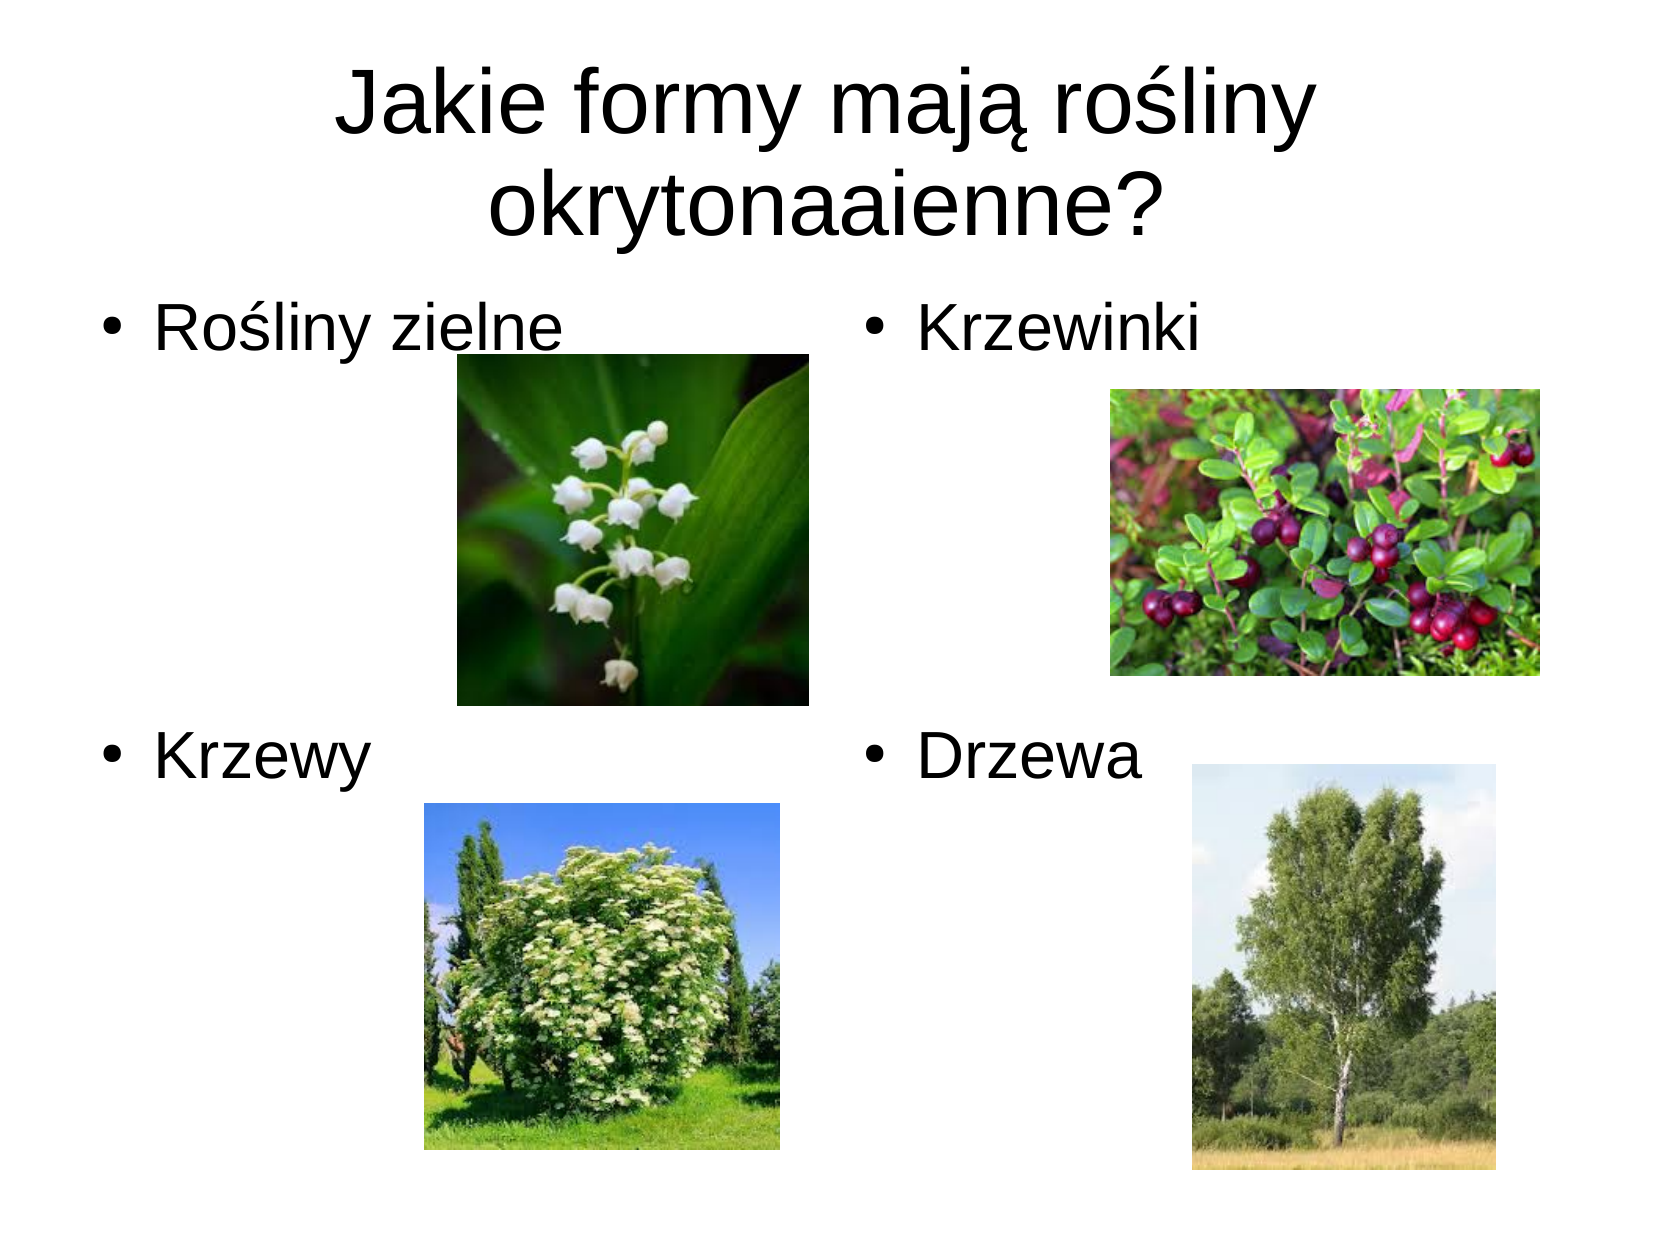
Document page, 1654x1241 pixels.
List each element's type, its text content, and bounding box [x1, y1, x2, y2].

picture [424, 803, 780, 1150]
picture [1110, 389, 1540, 676]
list Krzewy [82, 717, 809, 1109]
picture [1192, 764, 1496, 1170]
list Rośliny zielne [82, 290, 809, 681]
list Drzewa [845, 717, 1572, 1109]
list Krzewinki [845, 290, 1572, 681]
title Jakie formy mają rośliny okrytonaaienne? [82, 49, 1571, 257]
picture [457, 354, 809, 706]
